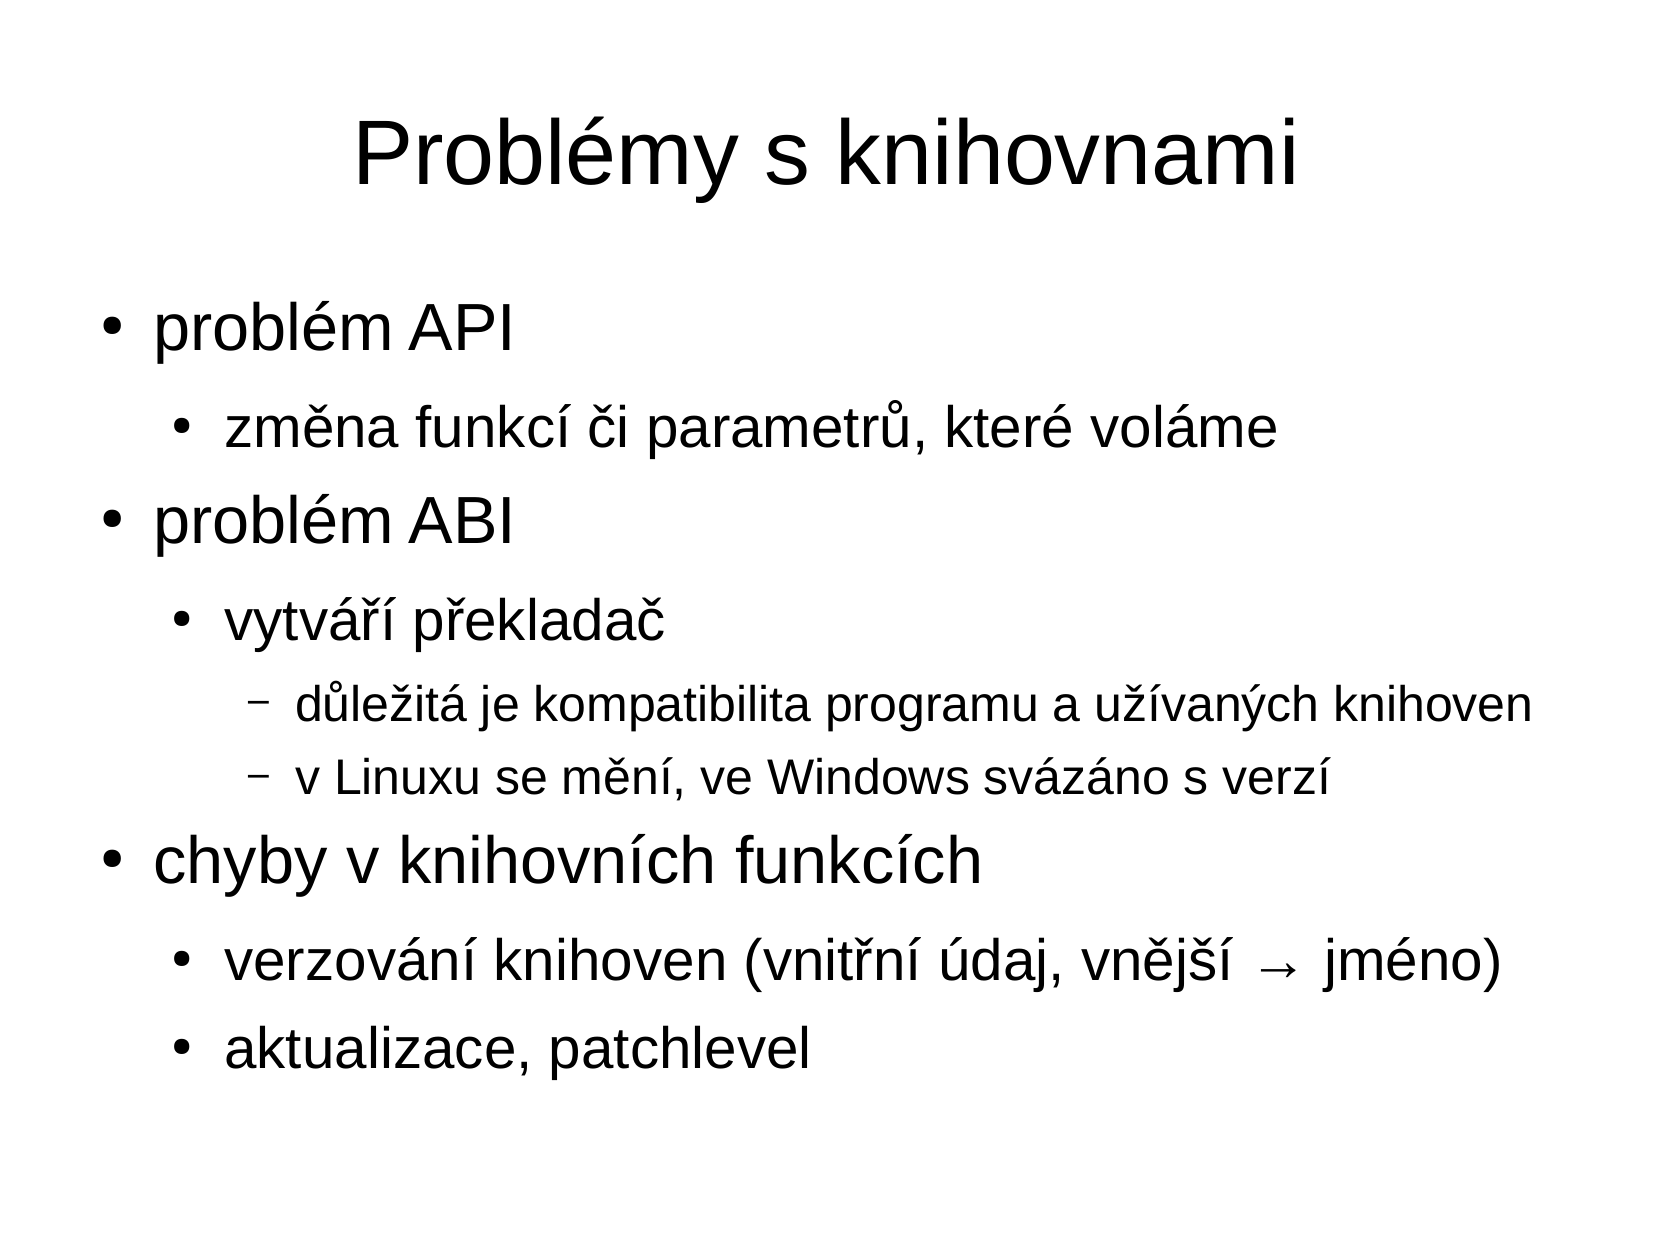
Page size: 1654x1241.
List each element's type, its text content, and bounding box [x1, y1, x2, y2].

title Problémy s knihovnami [82, 49, 1571, 257]
list problém API změna funkcí či parametrů, které voláme problém ABI vytváří překladač důležitá je kompatibilita programu a užívaných knihoven v Linuxu se mění, ve Windows svázáno s verzí chyby v knihovních funkcích verzování knihoven (vnitřní údaj, vnější → jméno) aktualizace, patchlevel [82, 290, 1571, 1109]
